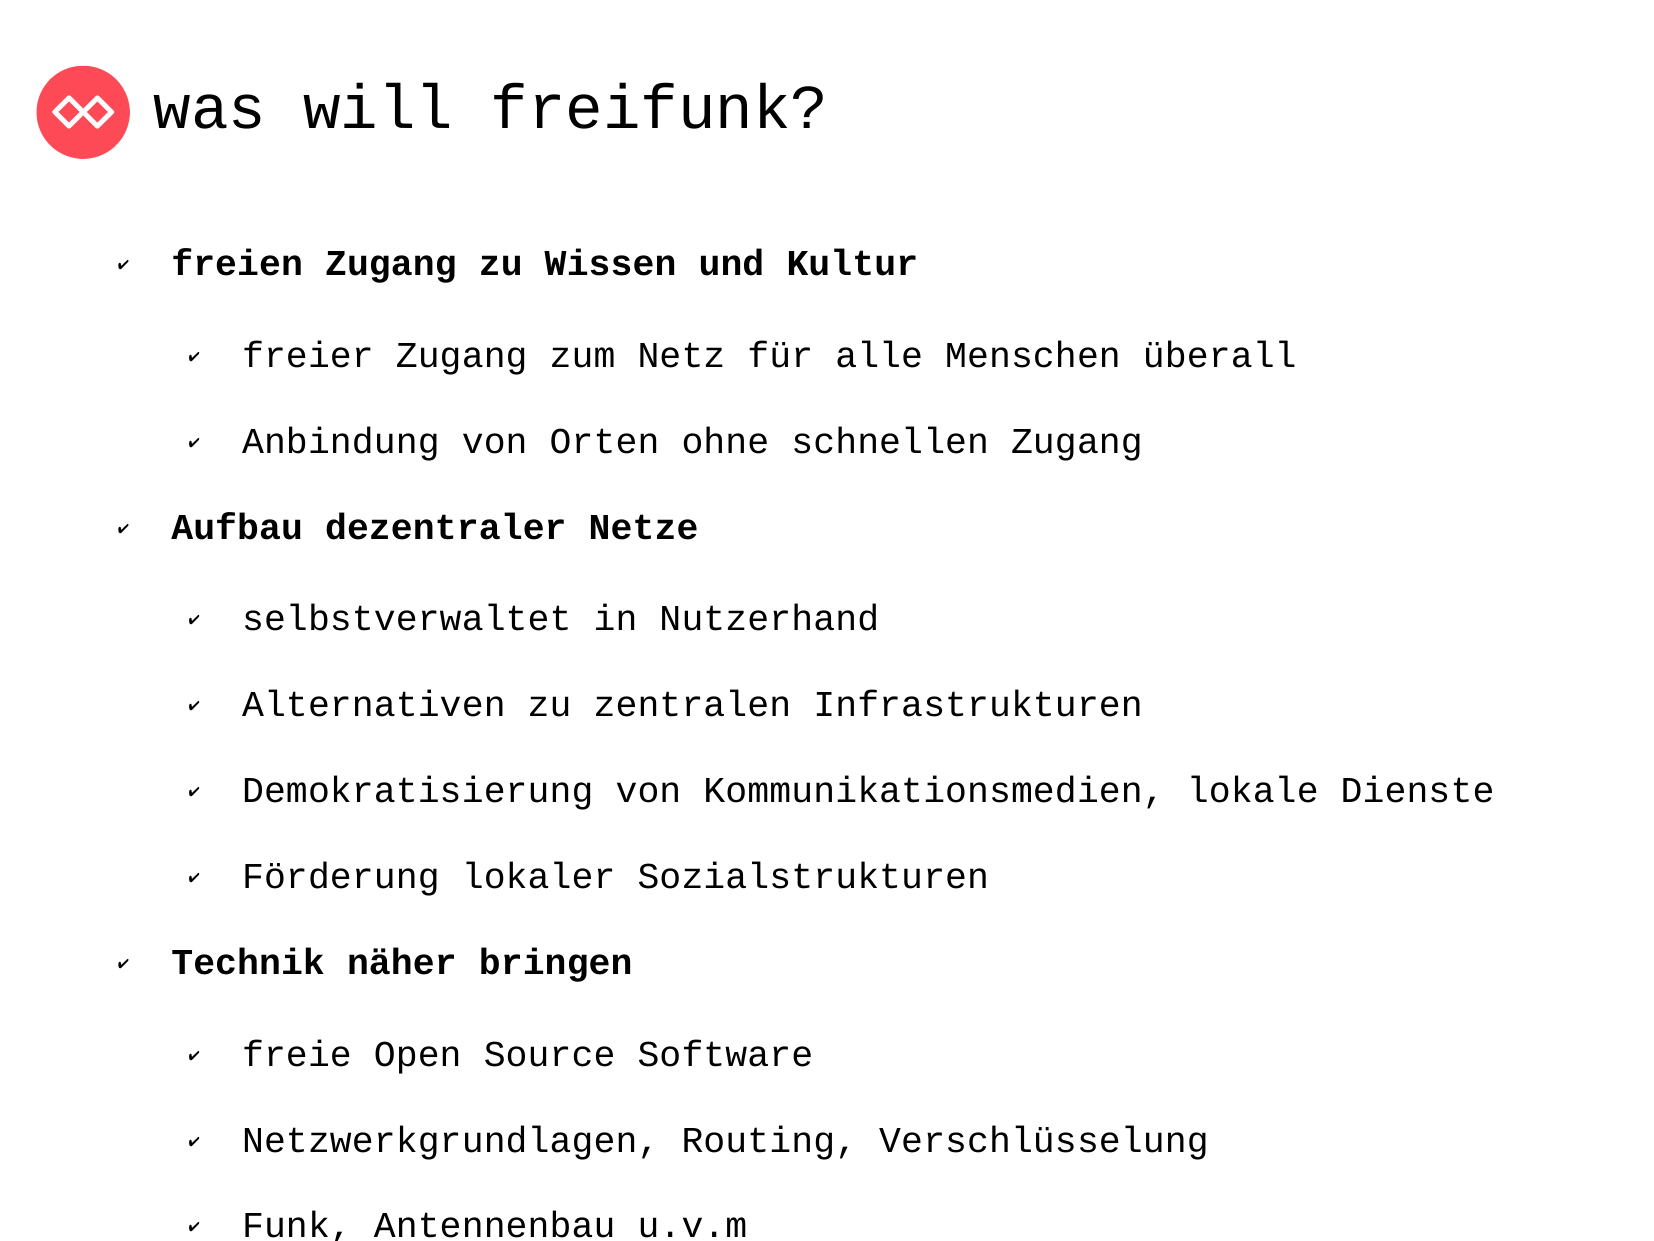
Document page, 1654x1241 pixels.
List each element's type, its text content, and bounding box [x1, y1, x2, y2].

list freien Zugang zu Wissen und Kultur freier Zugang zum Netz für alle Menschen überall Anbindung von Orten ohne schnellen Zugang Aufbau dezentraler Netze selbstverwaltet in Nutzerhand Alternativen zu zentralen Infrastrukturen Demokratisierung von Kommunikationsmedien, lokale Dienste Förderung lokaler Sozialstrukturen Technik näher bringen freie Open Source Software Netzwerkgrundlagen, Routing, Verschlüsselung Funk, Antennenbau u.v.m [100, 224, 1589, 1241]
picture [17, 46, 149, 178]
title was will freifunk? [153, 15, 1642, 208]
